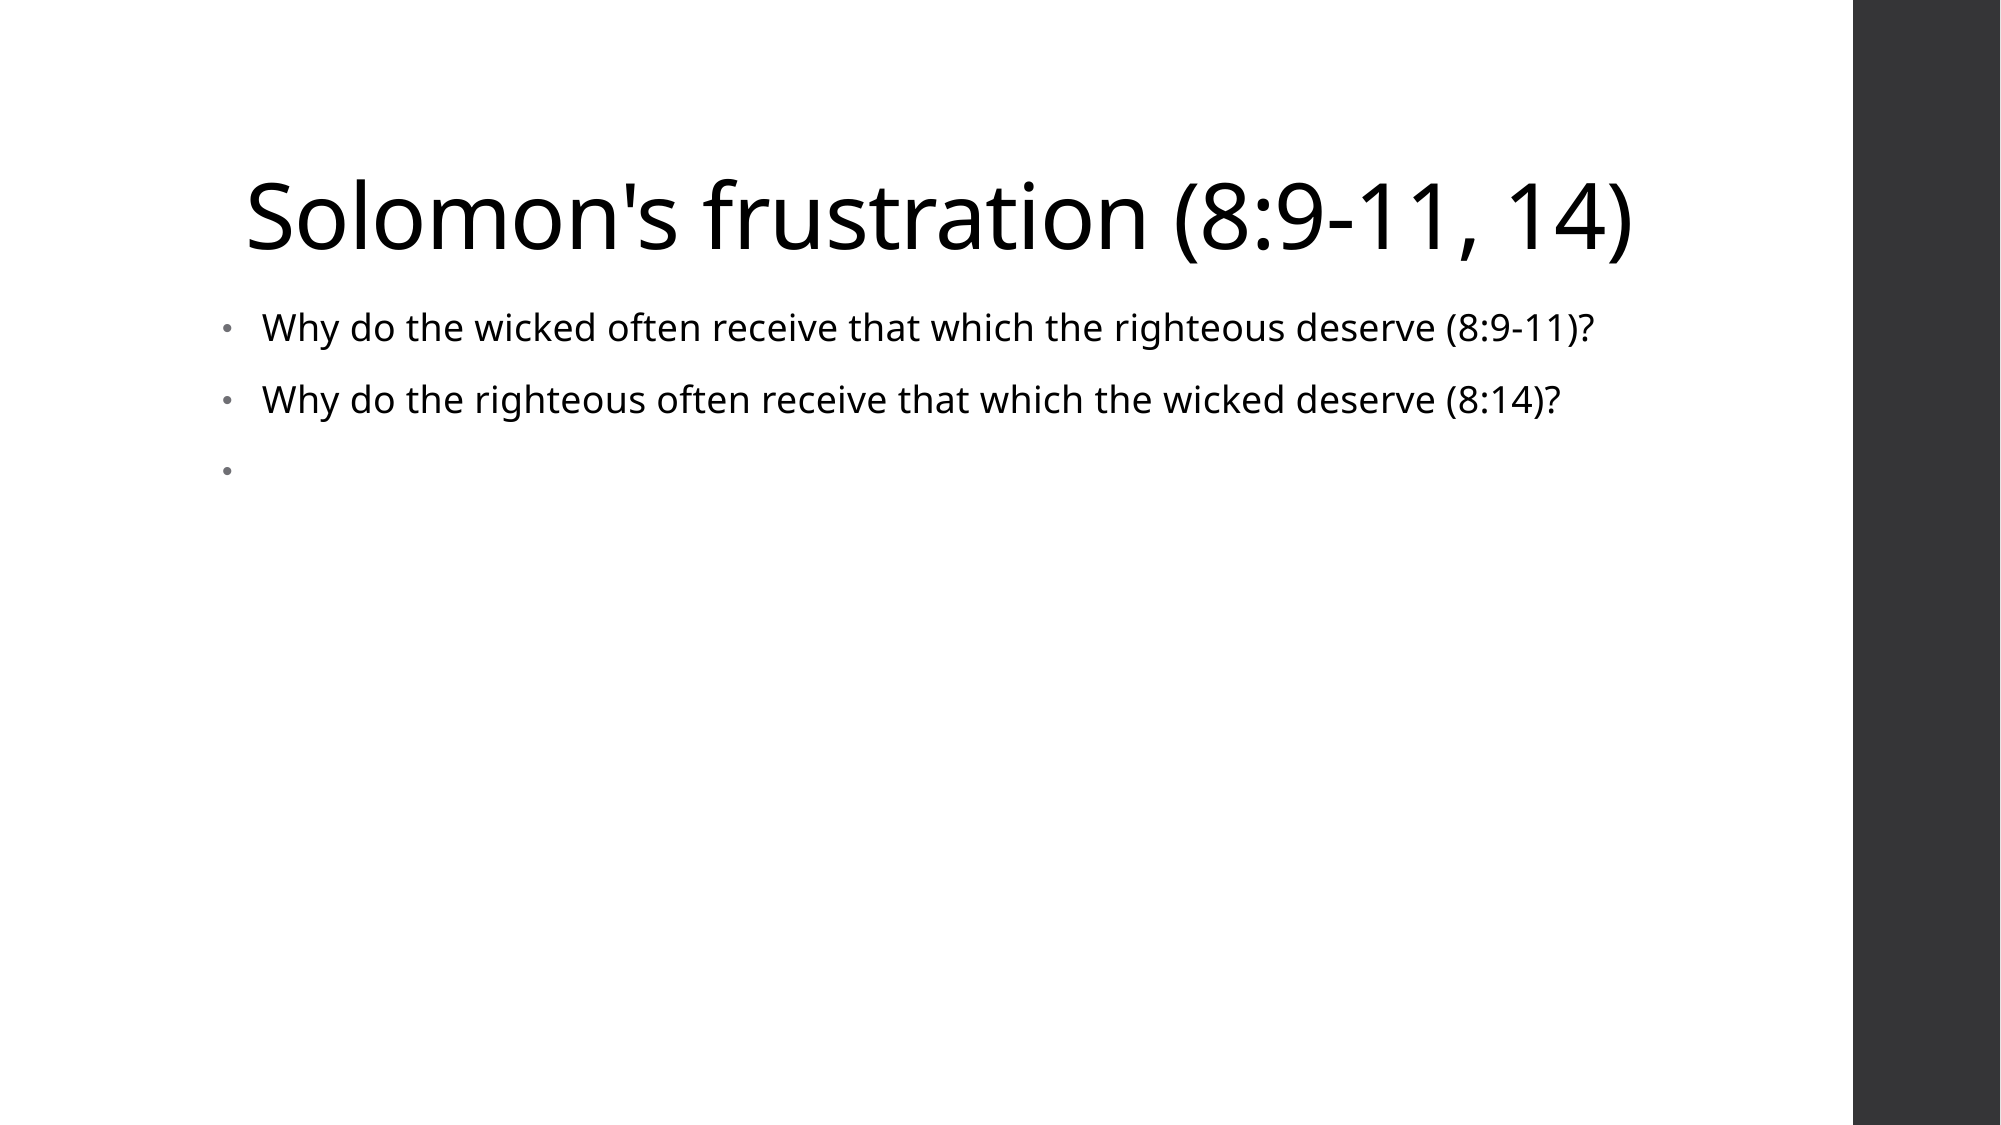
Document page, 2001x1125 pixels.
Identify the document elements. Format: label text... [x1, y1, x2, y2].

list Why do the wicked often receive that which the righteous deserve (8:9-11)? Why do the righteous often receive that which the wicked deserve (8:14)? [206, 299, 1617, 1014]
title Solomon's frustration (8:9-11, 14) [206, 60, 1797, 278]
